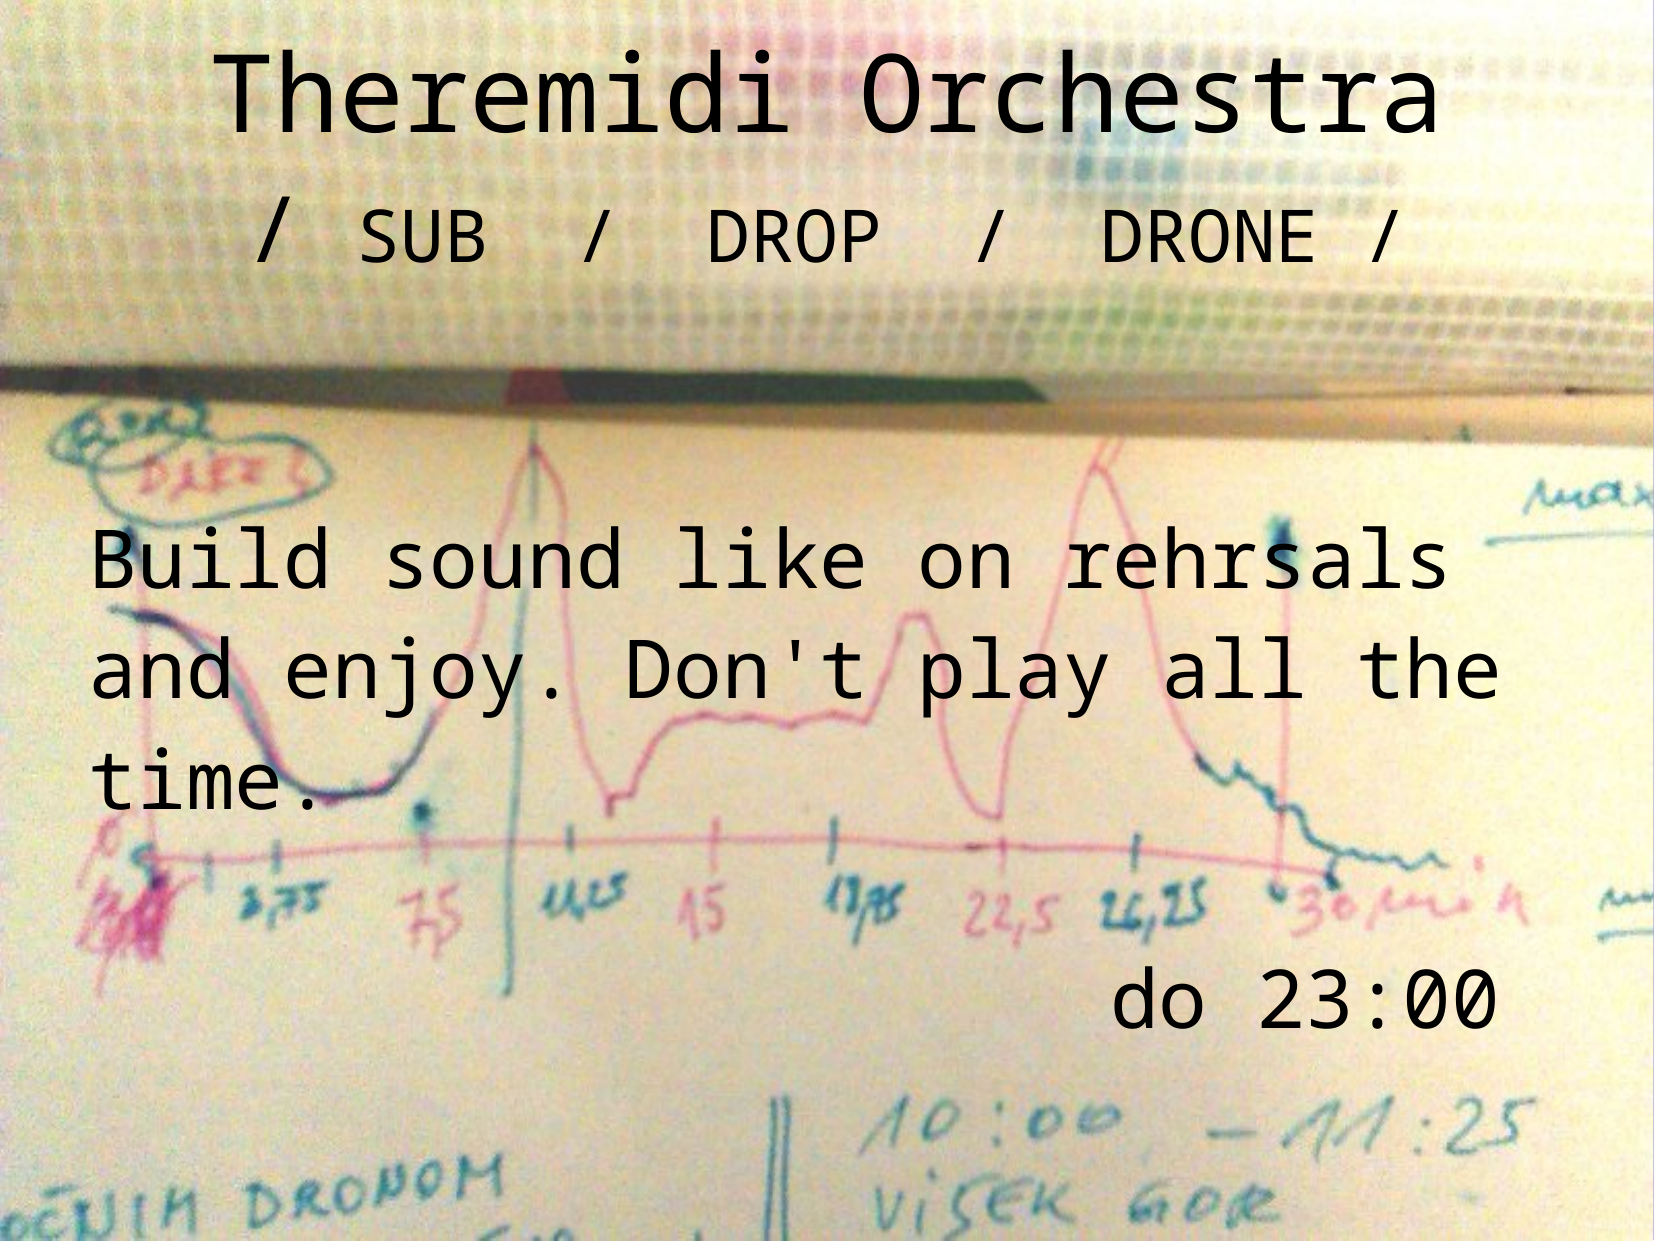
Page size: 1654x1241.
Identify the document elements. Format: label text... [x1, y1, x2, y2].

picture [0, 0, 1654, 1241]
title Theremidi Orchestra / SUB / DROP / DRONE / [82, 46, 1571, 260]
text_box do 23:00 [1110, 900, 1620, 1096]
text_box Build sound like on rehrsals and enjoy. Don't play all the time. [88, 272, 1566, 1063]
